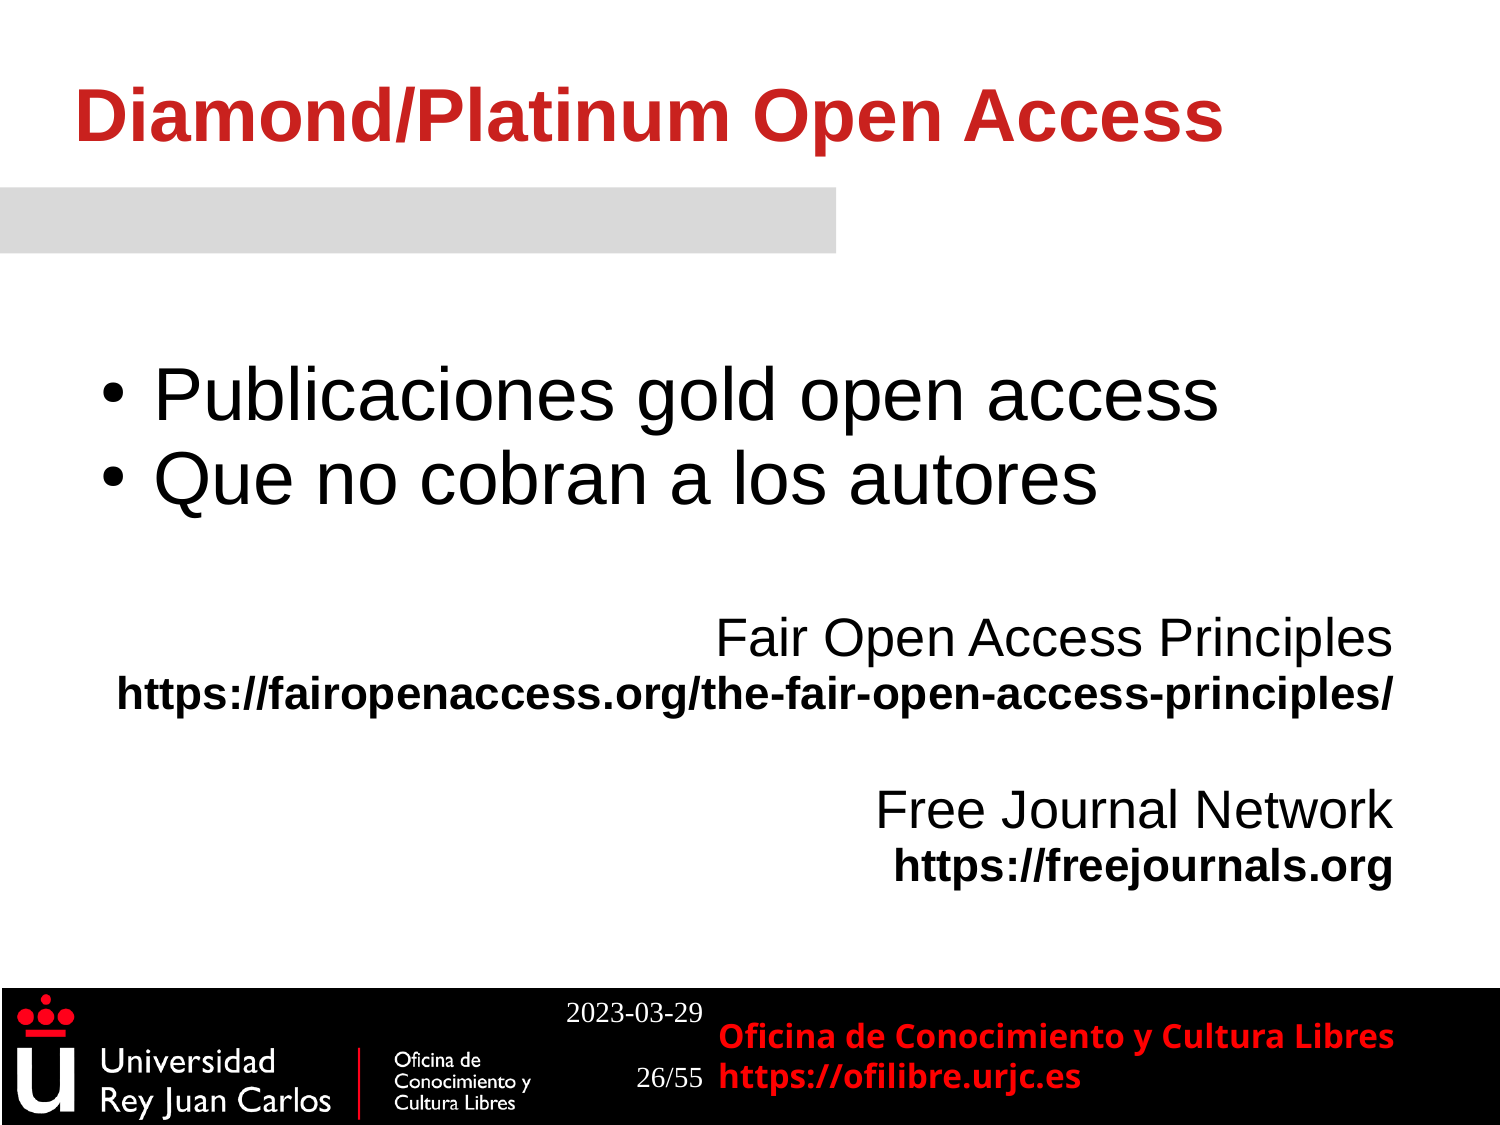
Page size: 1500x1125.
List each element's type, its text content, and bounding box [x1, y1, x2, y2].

text_box Fair Open Access Principles https://fairopenaccess.org/the-fair-open-access-principles/ Free Journal Network https://freejournals.org [75, 600, 1410, 951]
text_box Diamond/Platinum Open Access [60, 66, 1351, 249]
picture [17, 994, 531, 1120]
title [75, 7, 1425, 196]
text_box Publicaciones gold open access Que no cobran a los autores [67, 345, 1471, 528]
